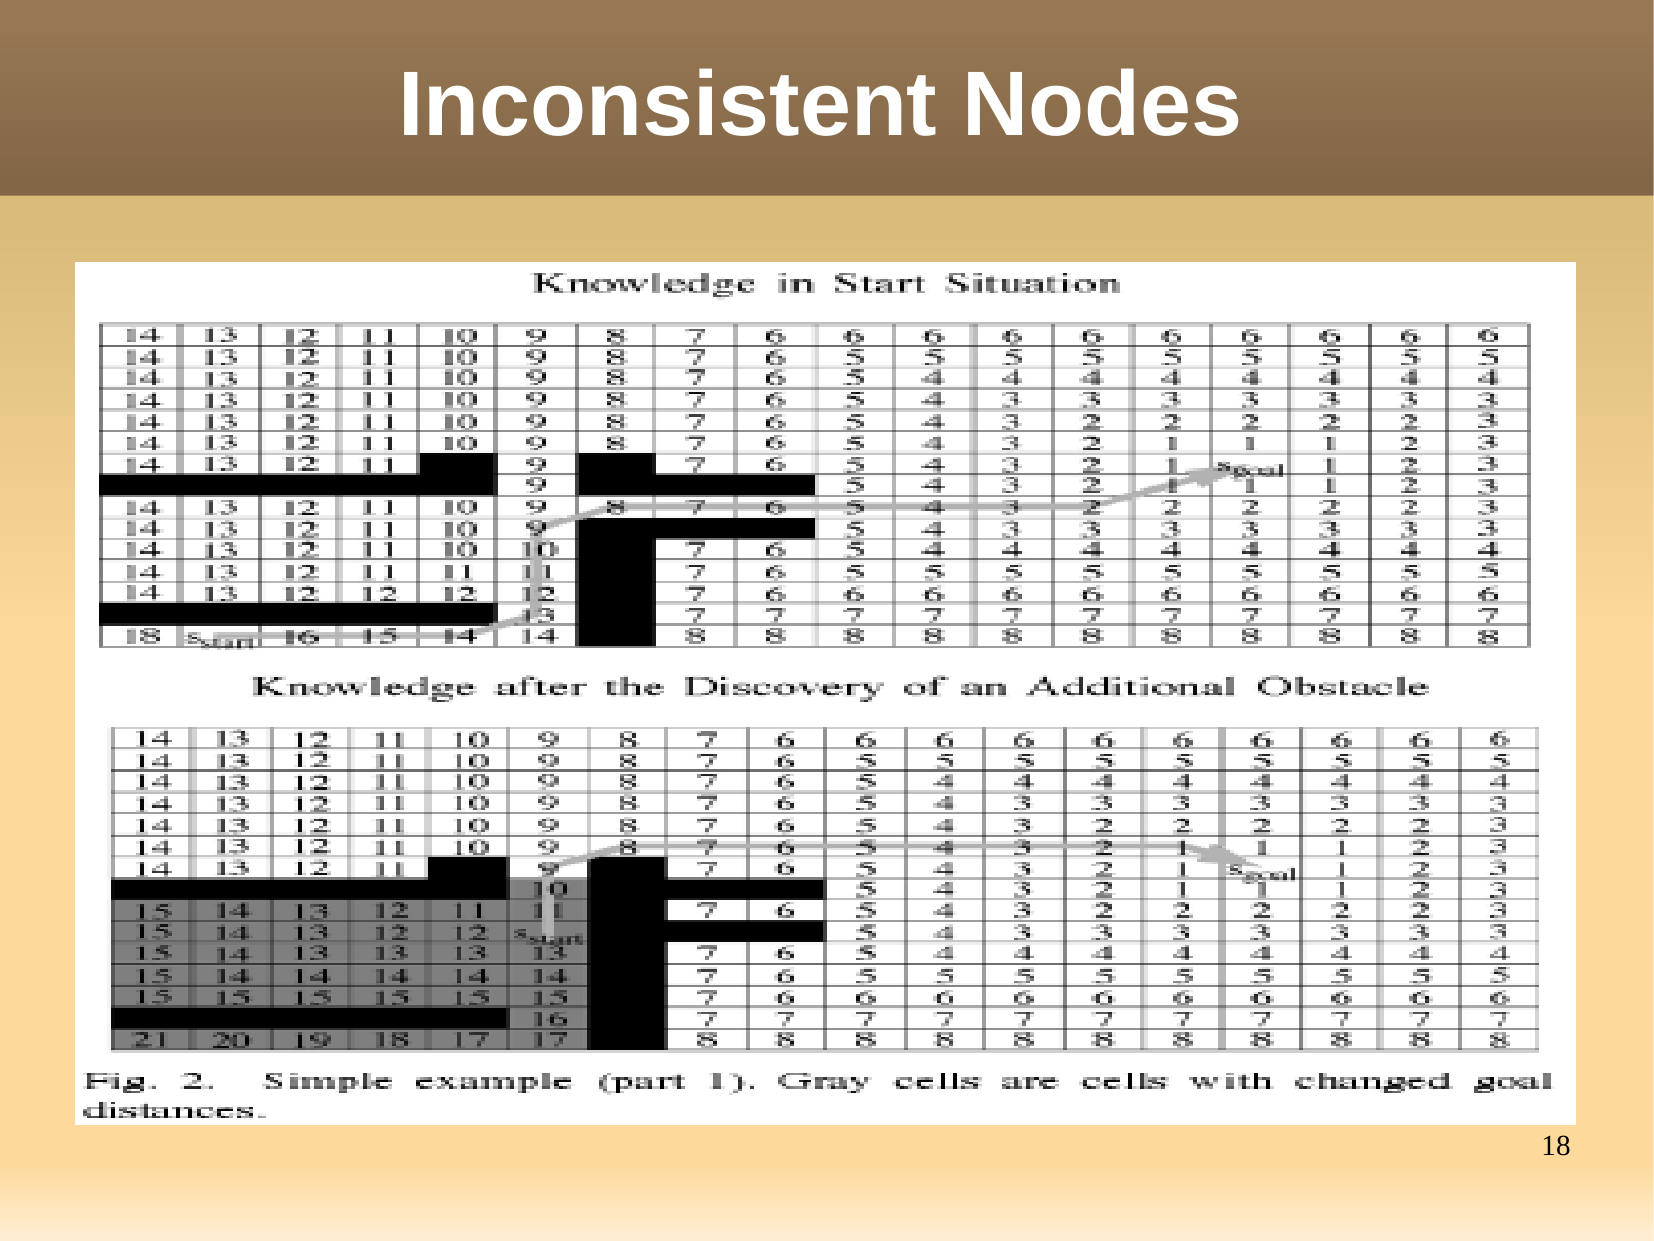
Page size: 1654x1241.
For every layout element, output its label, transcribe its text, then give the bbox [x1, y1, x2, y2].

picture [0, 0, 1654, 1241]
title Inconsistent Nodes [76, 7, 1565, 200]
